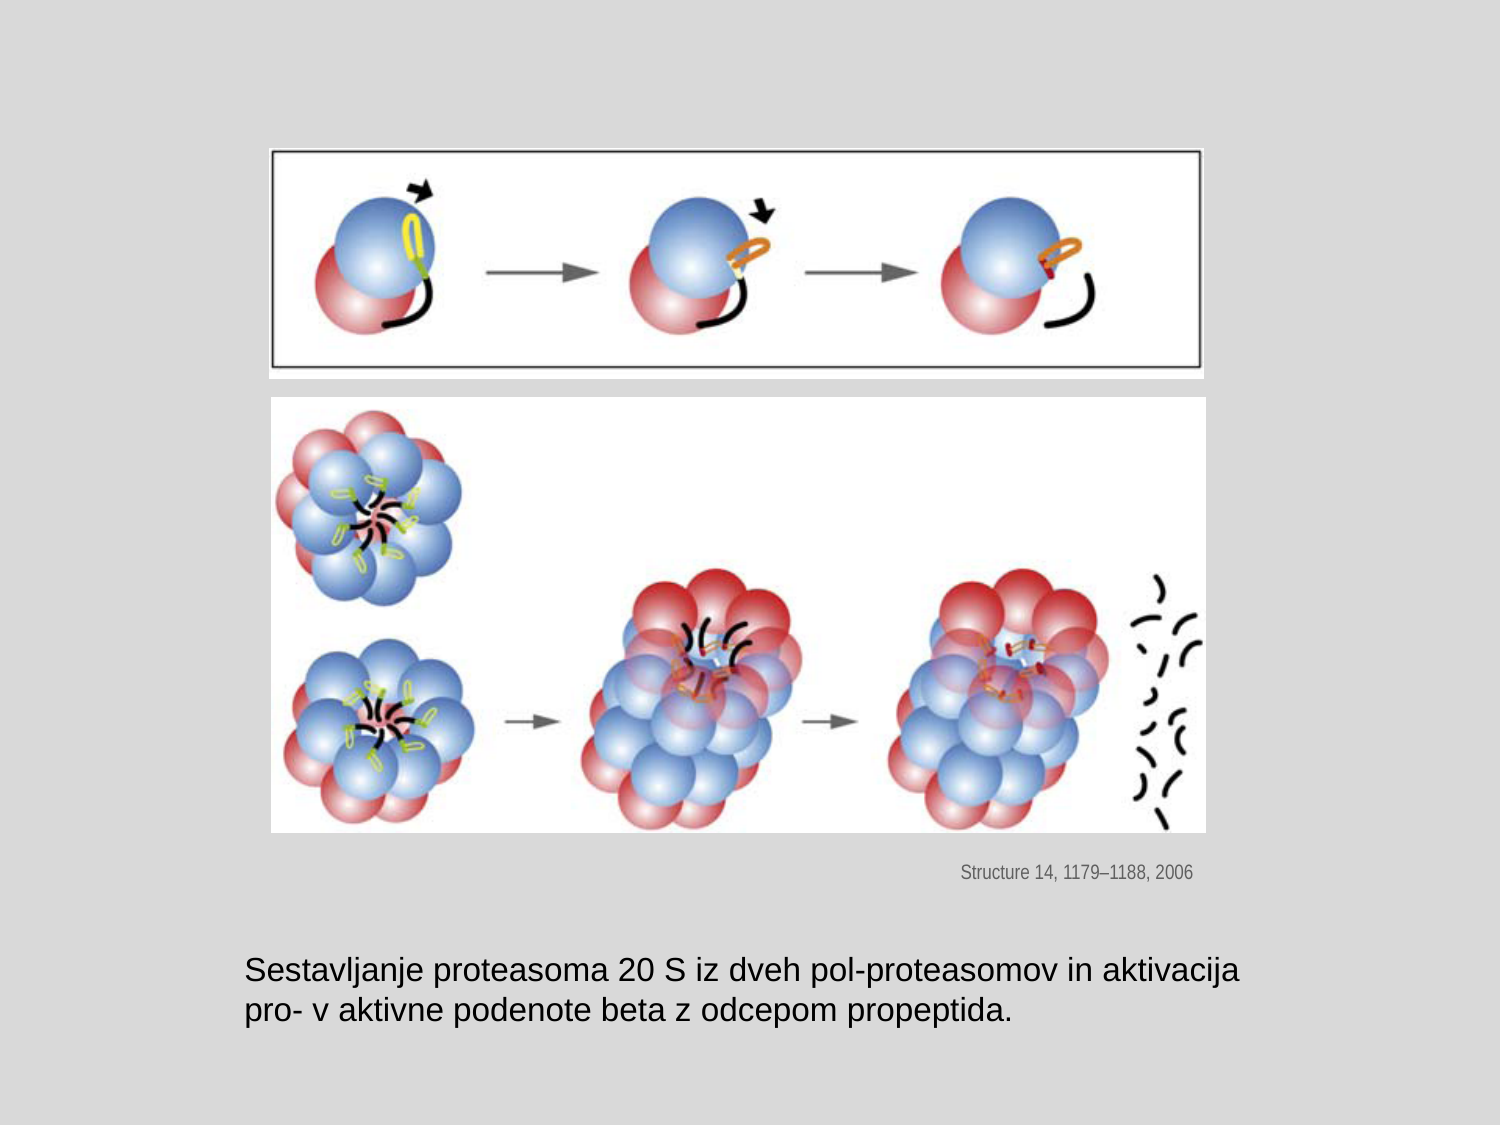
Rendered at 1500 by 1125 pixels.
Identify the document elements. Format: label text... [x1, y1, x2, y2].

picture [269, 148, 1204, 379]
text_box Structure 14, 1179–1188, 2006 [945, 851, 1209, 892]
text_box Sestavljanje proteasoma 20 S iz dveh pol-proteasomov in aktivacija pro- v aktivne podenote beta z odcepom propeptida. [229, 940, 1257, 1036]
picture [271, 397, 1206, 834]
